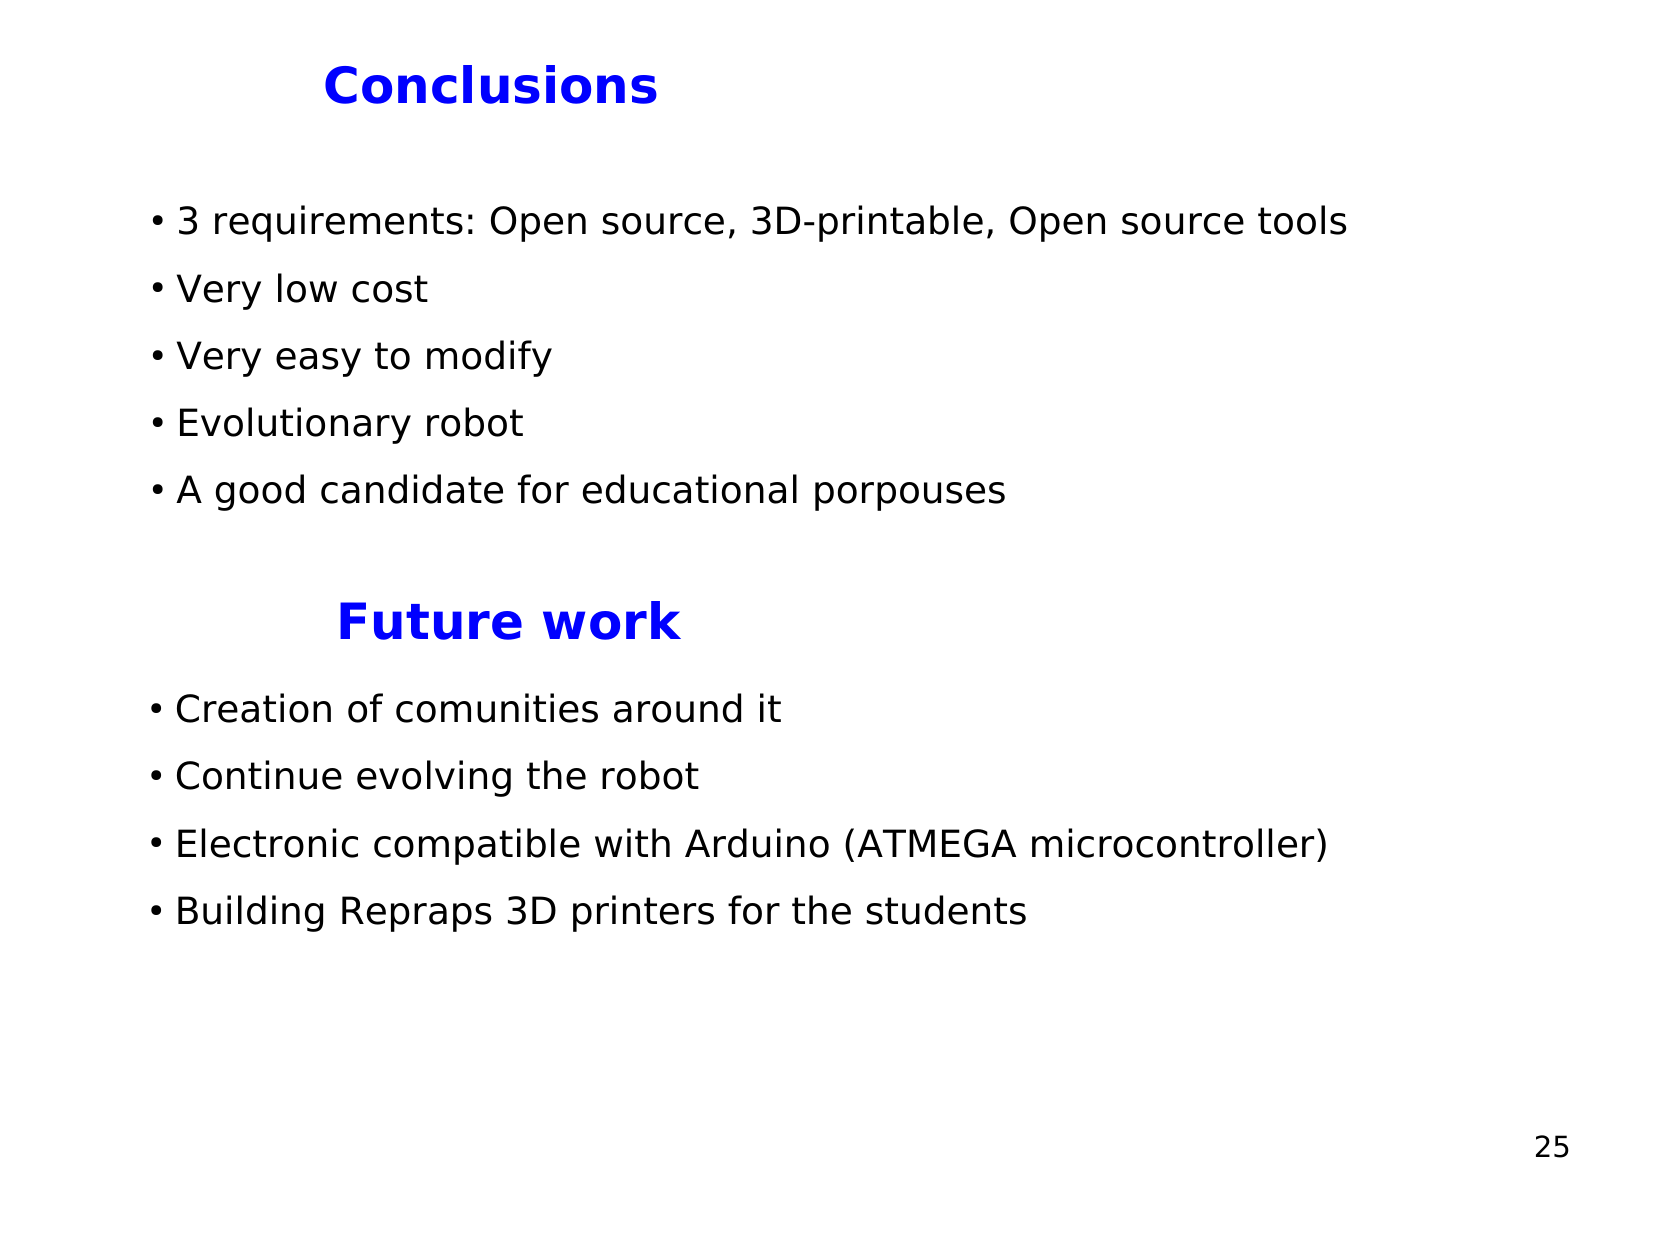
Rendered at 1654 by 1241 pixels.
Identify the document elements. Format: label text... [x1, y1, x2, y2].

text_box Future work [321, 586, 924, 660]
text_box Conclusions [308, 49, 911, 123]
text_box Creation of comunities around it Continue evolving the robot Electronic compatible with Arduino (ATMEGA microcontroller) Building Repraps 3D printers for the students [134, 680, 1460, 941]
text_box 3 requirements: Open source, 3D-printable, Open source tools Very low cost Very easy to modify Evolutionary robot A good candidate for educational porpouses [136, 192, 1461, 520]
